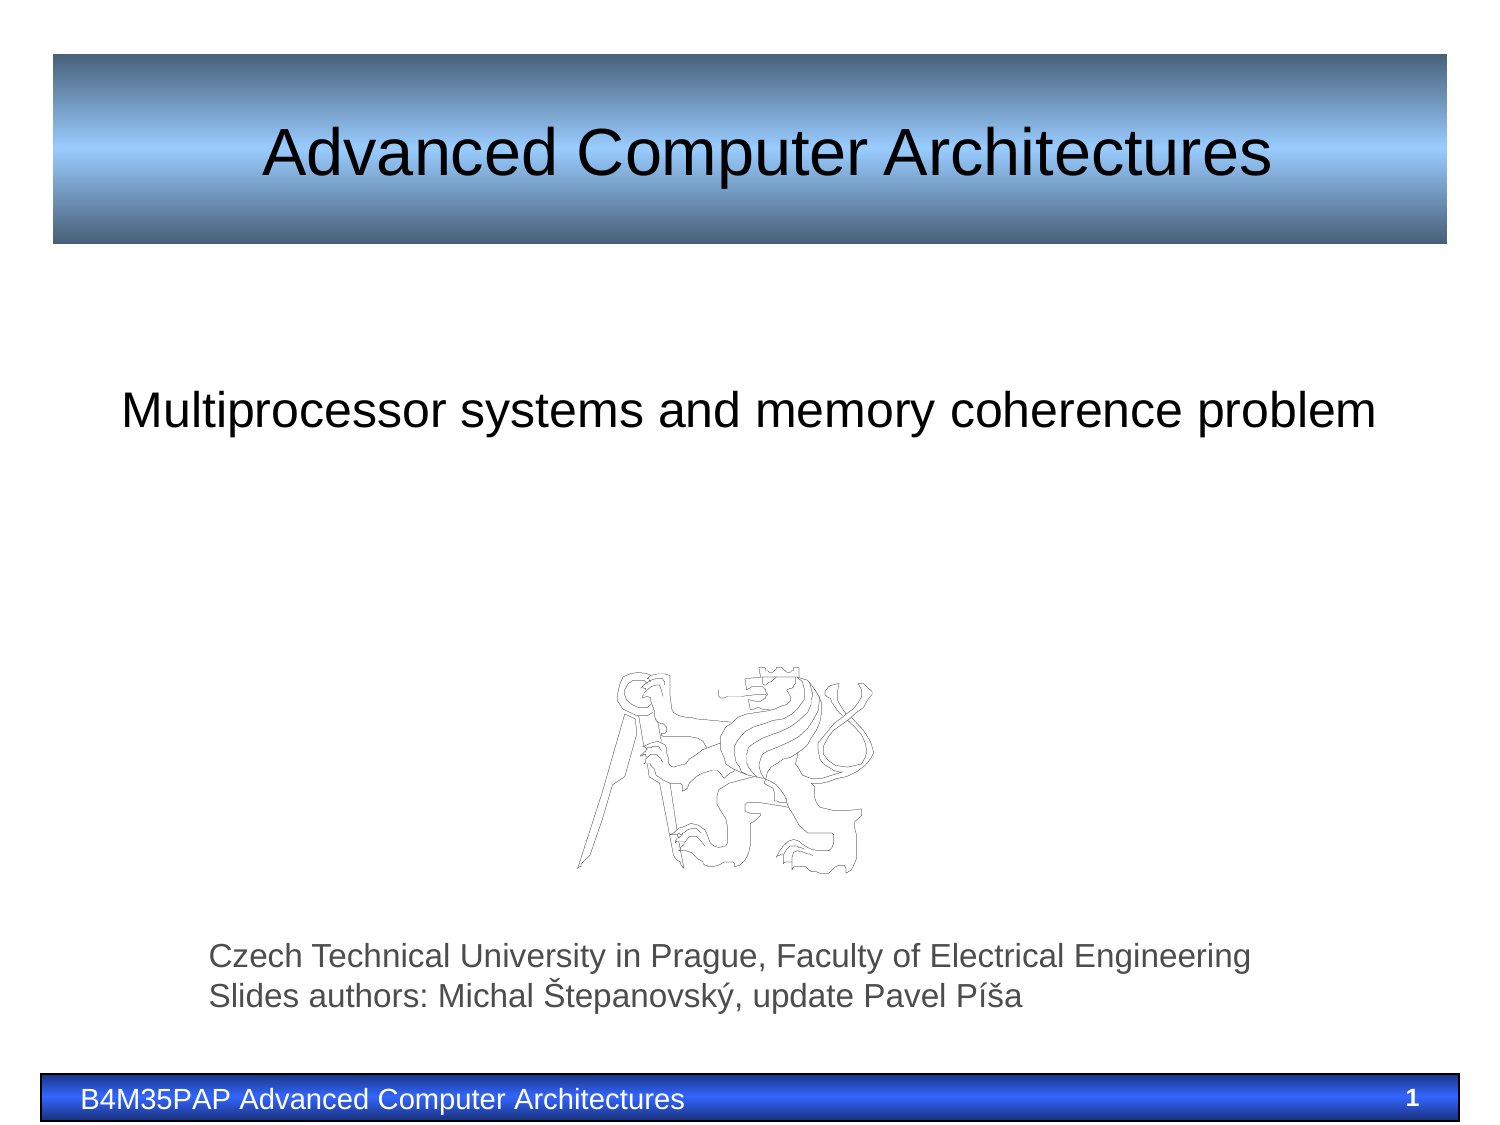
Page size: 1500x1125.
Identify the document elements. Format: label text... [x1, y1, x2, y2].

text_box Advanced Computer Architectures [53, 54, 1447, 244]
chart [574, 664, 879, 880]
text_box Czech Technical University in Prague, Faculty of Electrical Engineering Slides authors: Michal Štepanovský, update Pavel Píša [193, 926, 1273, 1022]
text_box Multiprocessor systems and memory coherence problem [53, 370, 1447, 446]
